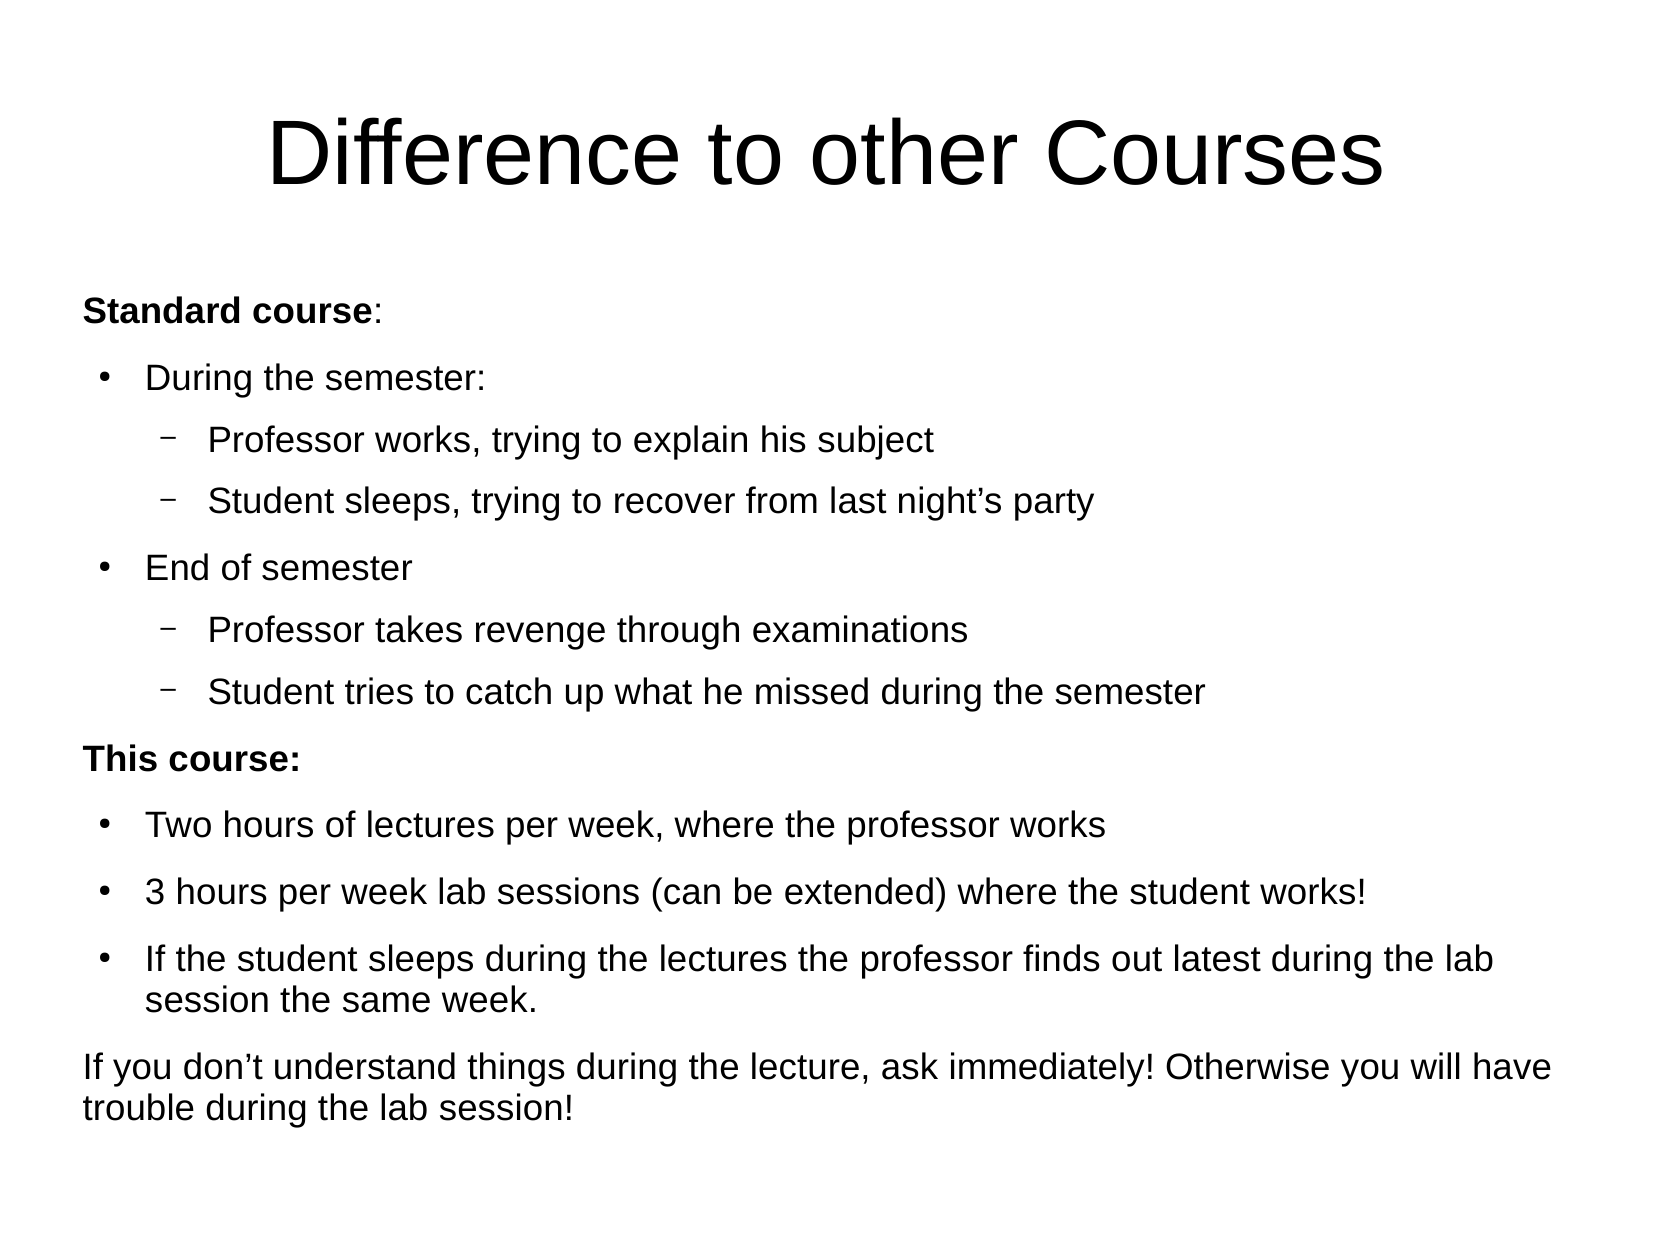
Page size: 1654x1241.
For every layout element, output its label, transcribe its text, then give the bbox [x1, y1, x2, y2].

list Standard course: During the semester: Professor works, trying to explain his subject Student sleeps, trying to recover from last night’s party End of semester Professor takes revenge through examinations Student tries to catch up what he missed during the semester This course: Two hours of lectures per week, where the professor works 3 hours per week lab sessions (can be extended) where the student works! If the student sleeps during the lectures the professor finds out latest during the lab session the same week. If you don’t understand things during the lecture, ask immediately! Otherwise you will have trouble during the lab session! [82, 290, 1571, 1141]
title Difference to other Courses [82, 49, 1571, 257]
